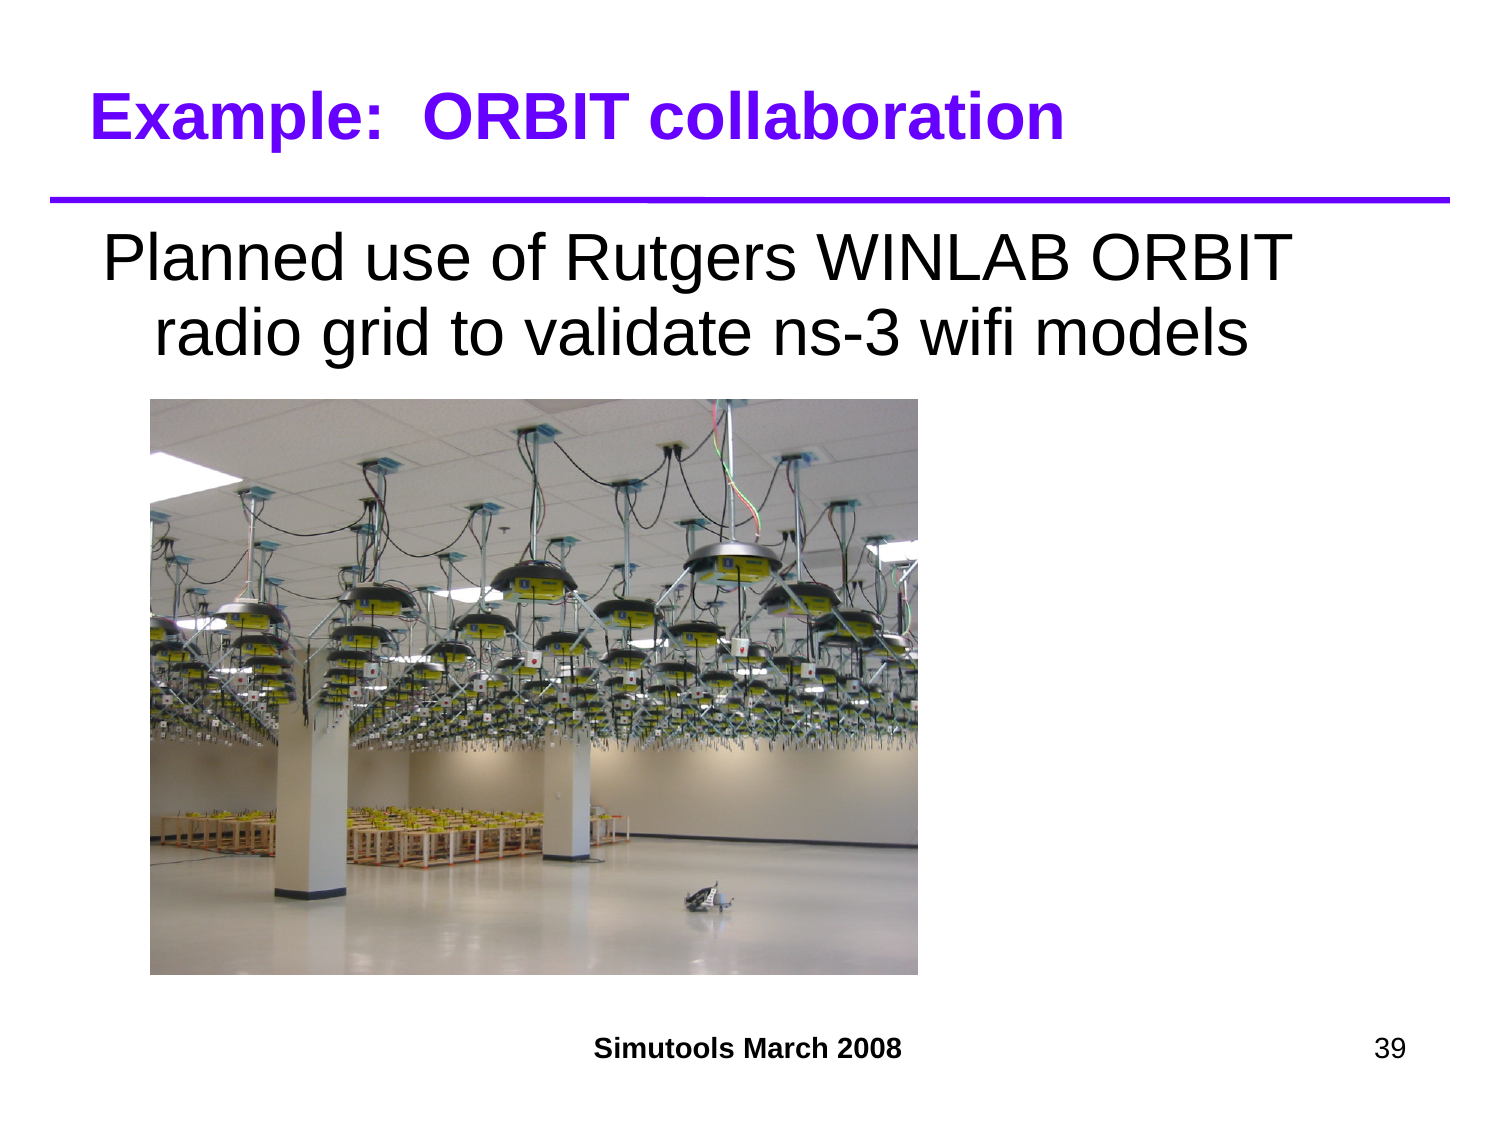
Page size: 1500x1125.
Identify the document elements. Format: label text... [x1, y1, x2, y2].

title Example: ORBIT collaboration [75, 68, 1426, 165]
text_box Planned use of Rutgers WINLAB ORBIT radio grid to validate ns-3 wifi models [87, 212, 1438, 378]
picture [150, 399, 918, 976]
